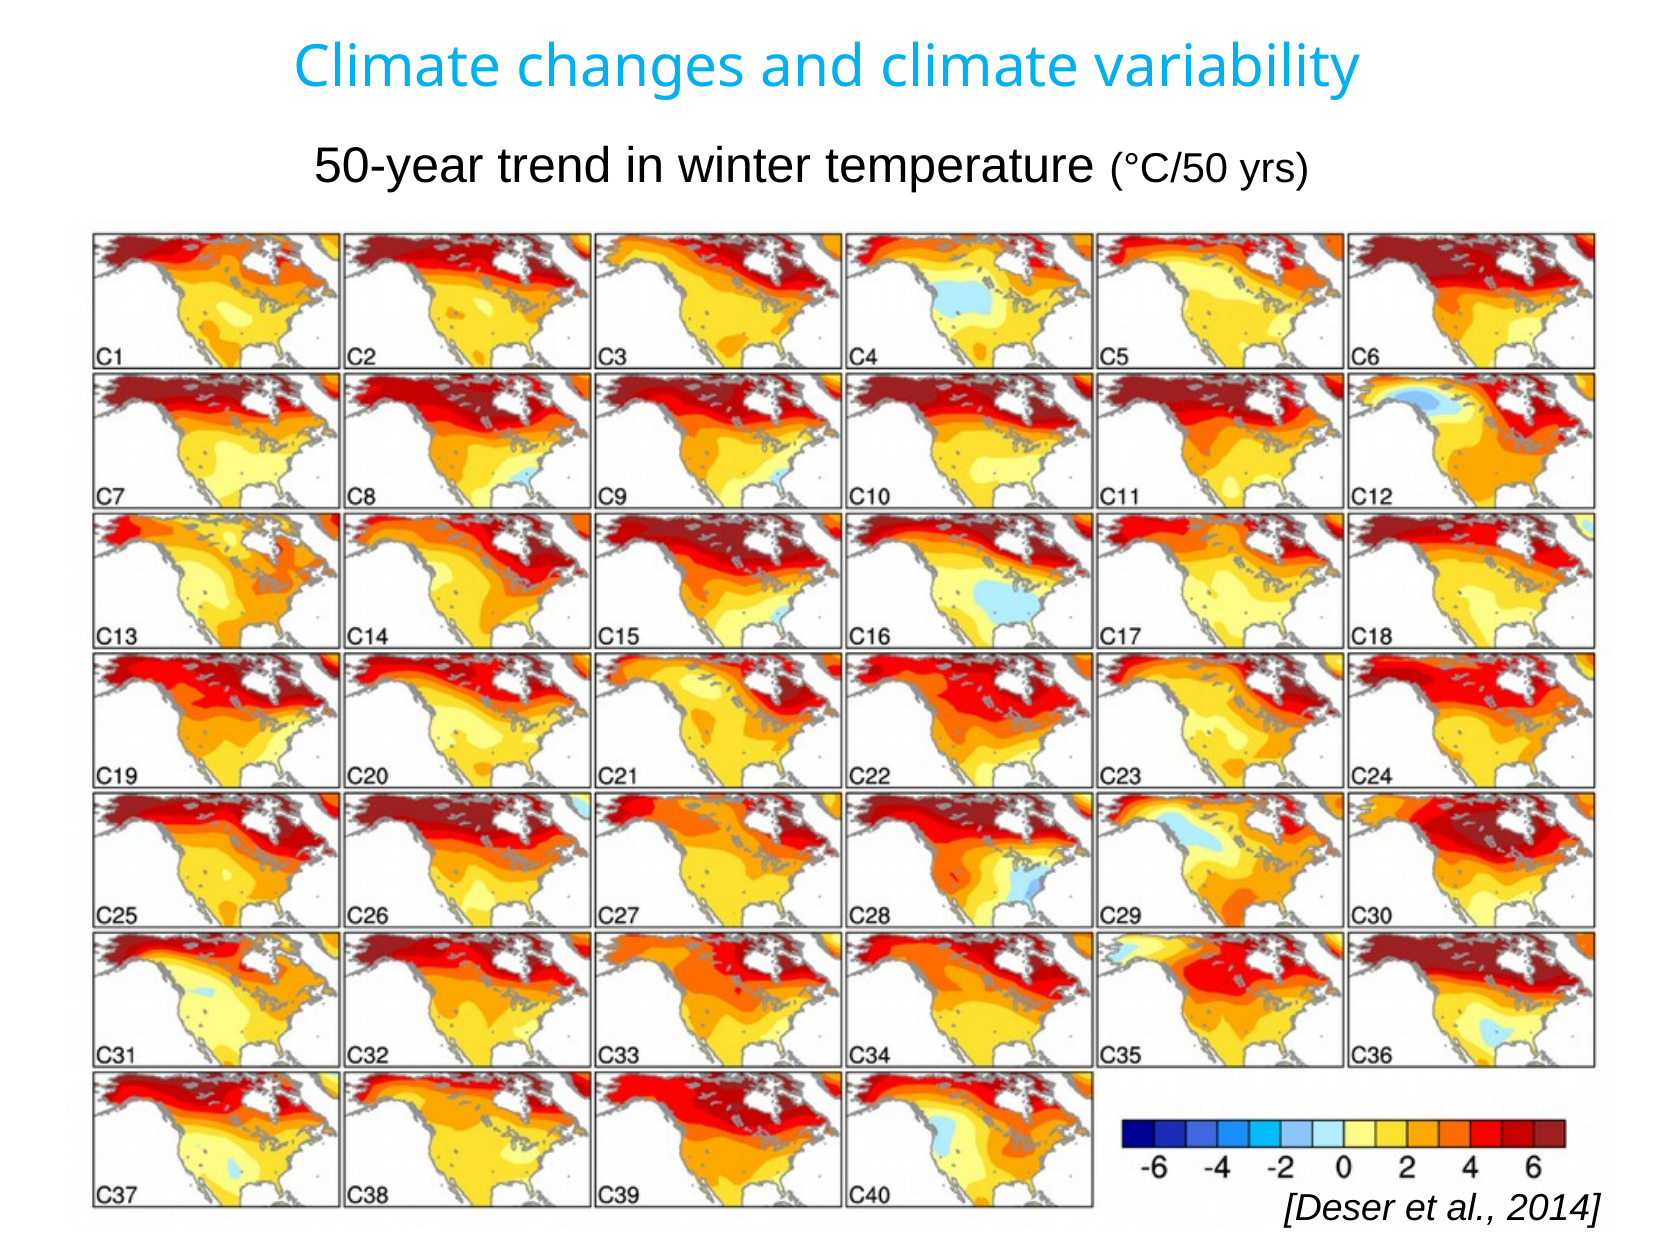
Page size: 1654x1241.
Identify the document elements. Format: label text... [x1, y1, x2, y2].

text_box 50-year trend in winter temperature (°C/50 yrs) [42, 130, 1582, 209]
text_box [Deser et al., 2014] [1147, 1179, 1616, 1241]
text_box Climate changes and climate variability [45, 20, 1609, 125]
picture [66, 221, 1614, 1228]
